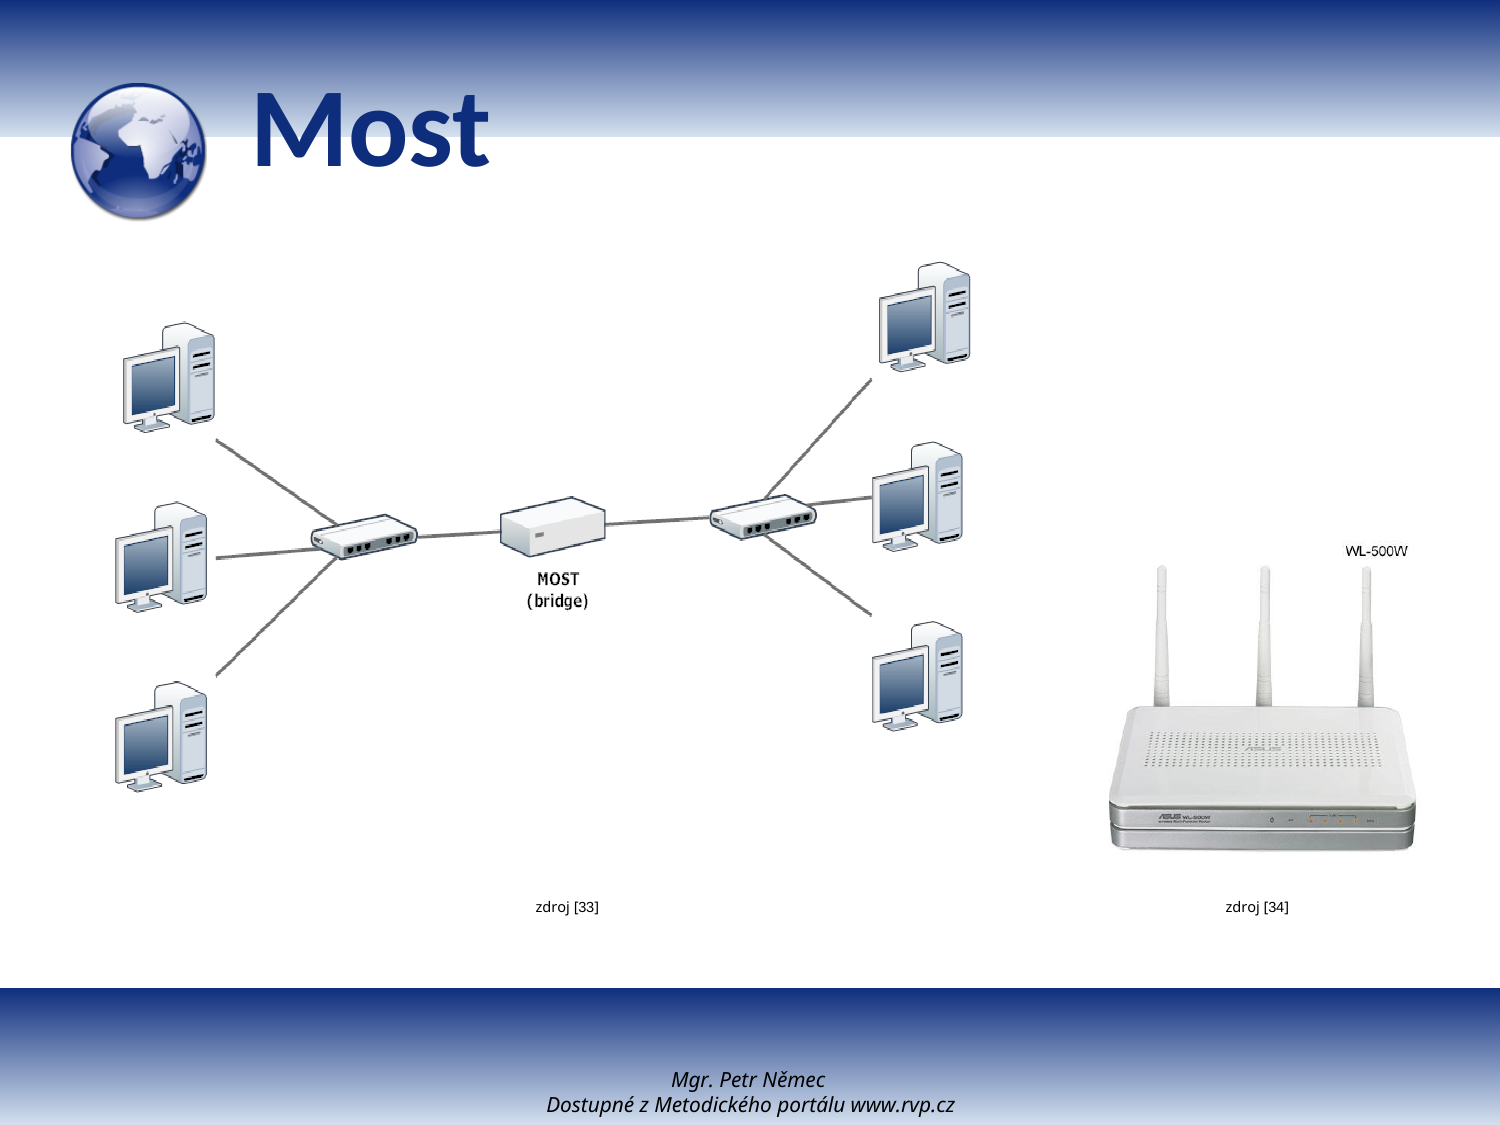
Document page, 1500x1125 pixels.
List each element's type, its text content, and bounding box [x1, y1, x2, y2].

picture [69, 83, 207, 222]
picture [99, 224, 975, 814]
text_box zdroj [34] [1210, 890, 1304, 924]
picture [1090, 534, 1435, 880]
title Most [235, 45, 1426, 233]
text_box zdroj [33] [520, 890, 614, 924]
